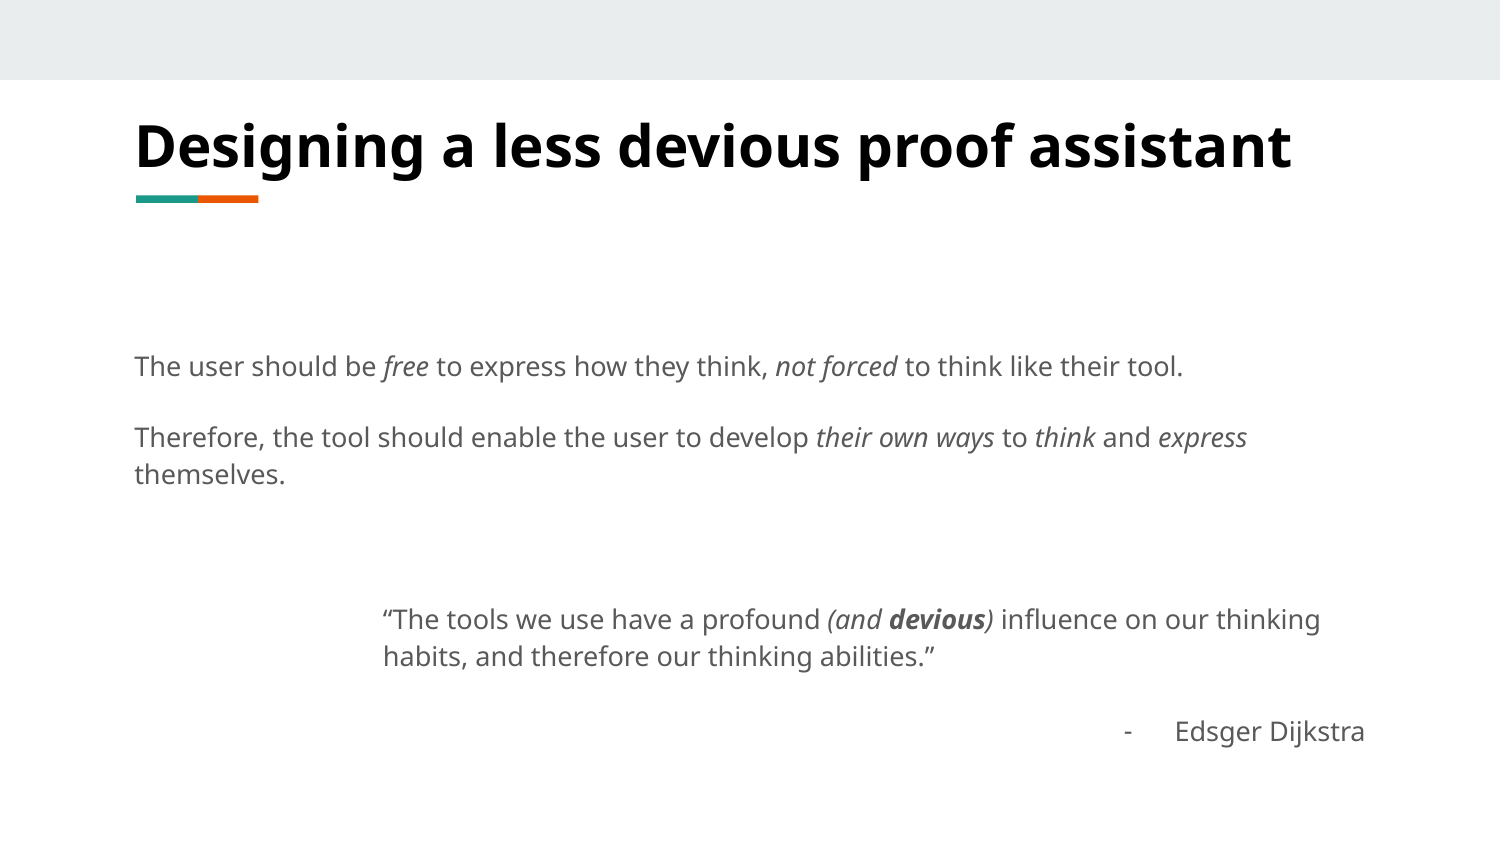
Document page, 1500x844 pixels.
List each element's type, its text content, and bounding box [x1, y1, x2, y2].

list “The tools we use have a profound (and devious) influence on our thinking habits, and therefore our thinking abilities.” Edsger Dijkstra [292, 582, 1381, 796]
list The user should be free to express how they think, not forced to think like their tool. Therefore, the tool should enable the user to develop their own ways to think and express themselves. [119, 329, 1381, 515]
title Designing a less devious proof assistant [119, 93, 1381, 182]
